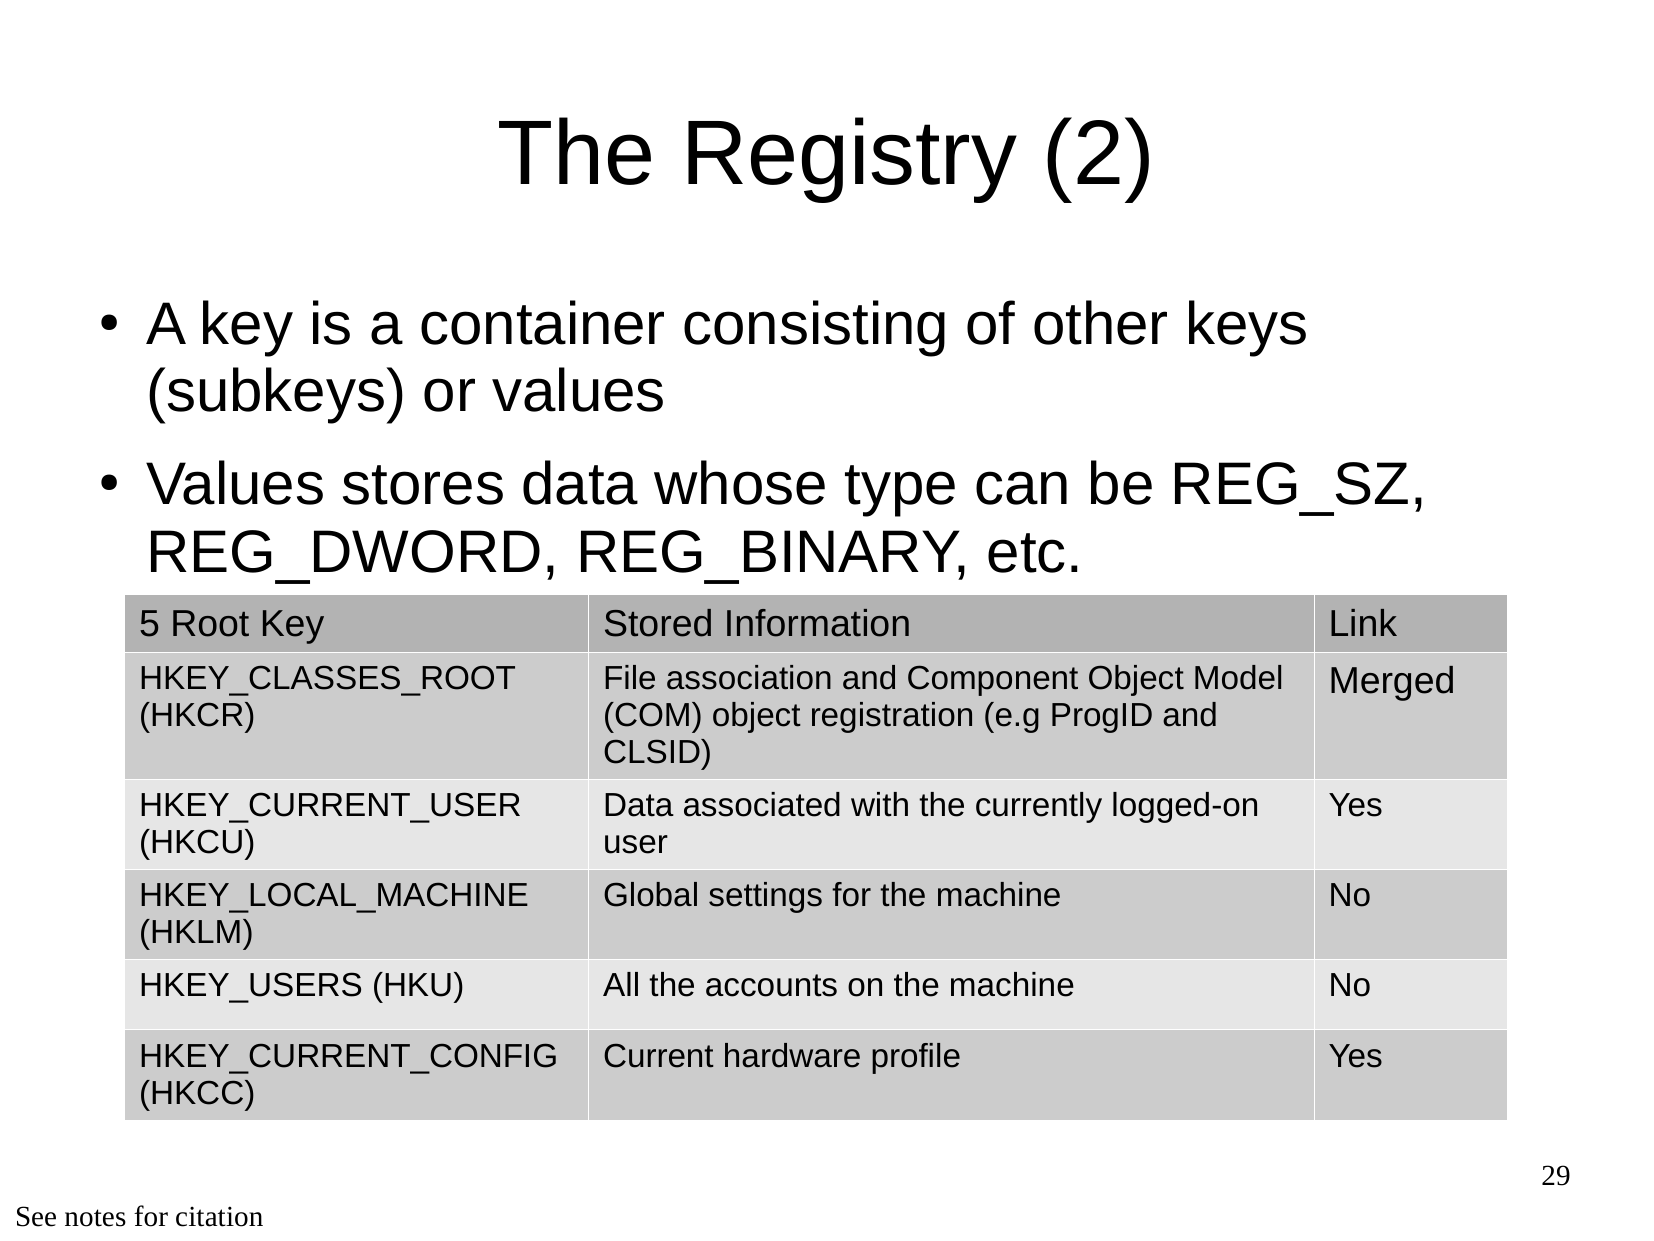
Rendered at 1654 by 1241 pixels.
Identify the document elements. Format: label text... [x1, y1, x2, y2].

table_cell No [1315, 870, 1507, 959]
table_cell Yes [1315, 1030, 1507, 1120]
table_cell Merged [1315, 653, 1507, 779]
table_cell HKEY_CLASSES_ROOT (HKCR) [125, 653, 588, 779]
table_header Link [1315, 595, 1507, 652]
table_header Stored Information [589, 595, 1314, 652]
table_cell Global settings for the machine [589, 870, 1314, 959]
table_cell HKEY_USERS (HKU) [125, 960, 588, 1029]
table_header 5 Root Key [125, 595, 588, 652]
table_cell HKEY_LOCAL_MACHINE (HKLM) [125, 870, 588, 959]
title The Registry (2) [82, 49, 1571, 257]
table_cell All the accounts on the machine [589, 960, 1314, 1029]
table_cell HKEY_CURRENT_CONFIG (HKCC) [125, 1030, 588, 1120]
table_cell Yes [1315, 780, 1507, 869]
table_cell Data associated with the currently logged-on user [589, 780, 1314, 869]
table_cell File association and Component Object Model (COM) object registration (e.g ProgID and CLSID) [589, 653, 1314, 779]
table_cell No [1315, 960, 1507, 1029]
table_cell HKEY_CURRENT_USER (HKCU) [125, 780, 588, 869]
list A key is a container consisting of other keys (subkeys) or values Values stores data whose type can be REG_SZ, REG_DWORD, REG_BINARY, etc. [82, 290, 1576, 1126]
table_cell Current hardware profile [589, 1030, 1314, 1120]
